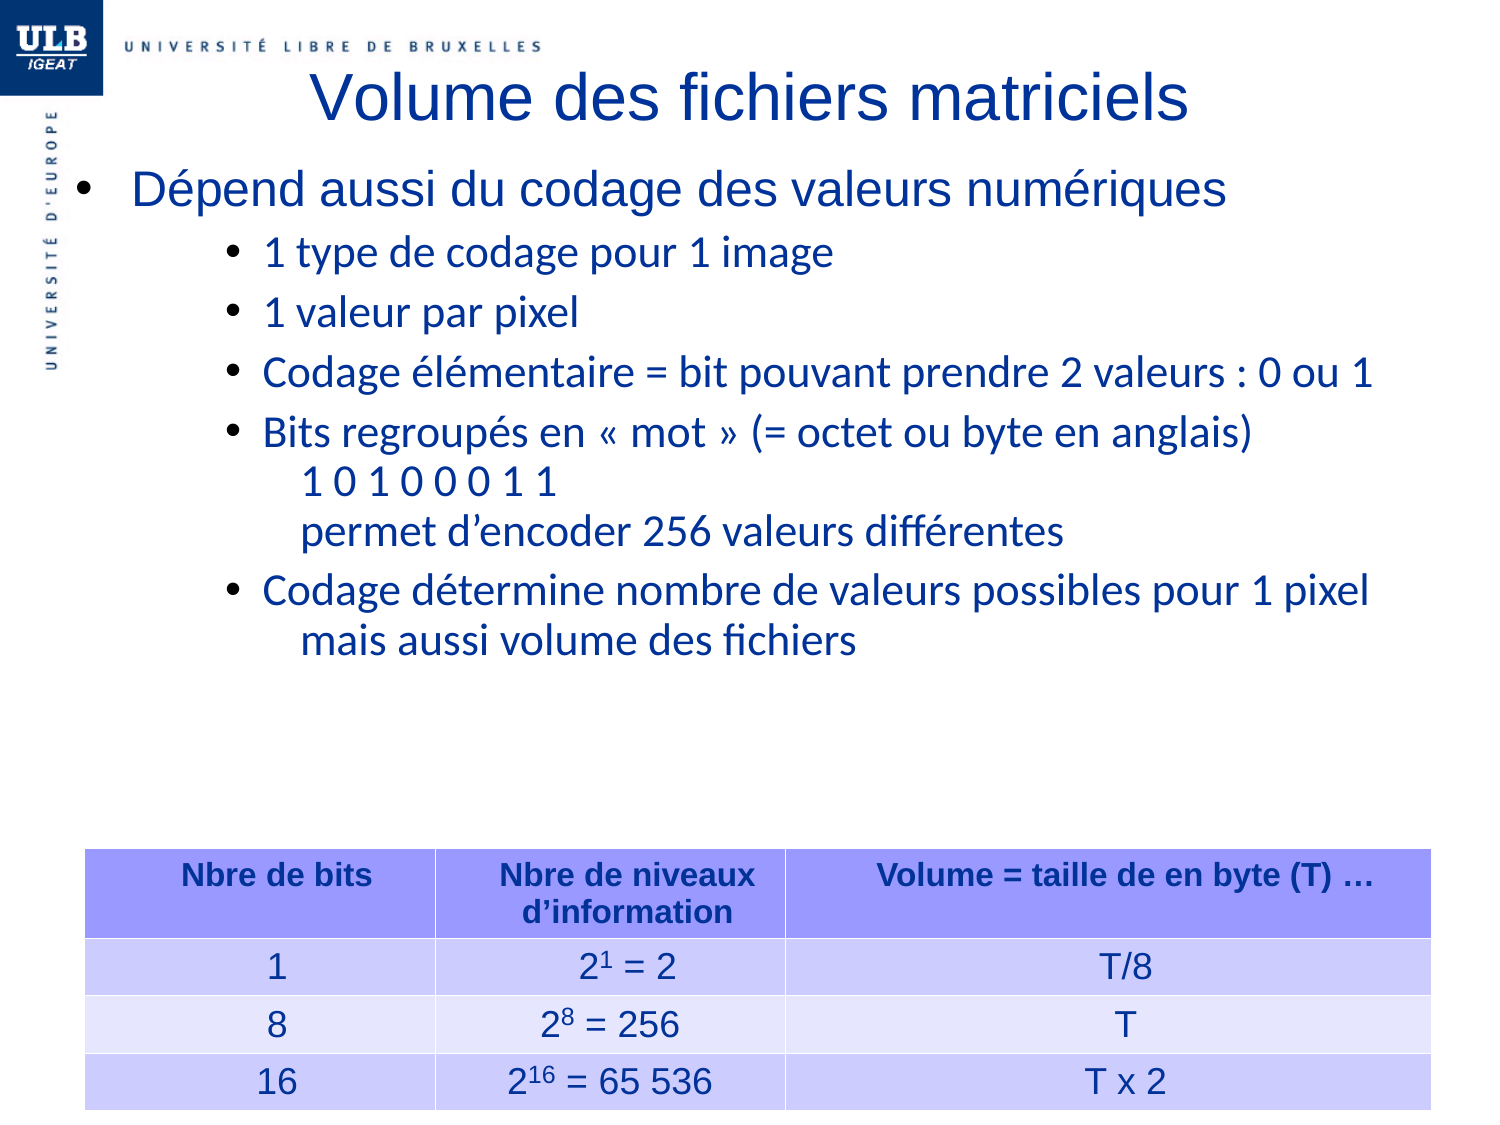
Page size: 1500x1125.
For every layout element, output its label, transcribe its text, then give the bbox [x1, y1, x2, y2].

table_header Nbre de niveaux d’information [436, 849, 785, 938]
table_cell 28 = 256 [436, 996, 785, 1053]
table_cell 21 = 2 [436, 939, 785, 995]
picture [0, 0, 1500, 1125]
table_cell 216 = 65 536 [436, 1054, 785, 1110]
list Dépend aussi du codage des valeurs numériques 1 type de codage pour 1 image 1 valeur par pixel Codage élémentaire = bit pouvant prendre 2 valeurs : 0 ou 1 Bits regroupés en « mot » (= octet ou byte en anglais) 1 0 1 0 0 0 1 1 permet d’encoder 256 valeurs différentes Codage détermine nombre de valeurs possibles pour 1 pixel mais aussi volume des fichiers [75, 161, 1425, 827]
table_cell T x 2 [786, 1054, 1431, 1110]
table_cell 1 [85, 939, 435, 995]
table_header Nbre de bits [85, 849, 435, 938]
table_cell 16 [85, 1054, 435, 1110]
table_cell 8 [85, 996, 435, 1053]
table_header Volume = taille de en byte (T) … [786, 849, 1431, 938]
table_cell T/8 [786, 939, 1431, 995]
title Volume des fichiers matriciels [75, 56, 1425, 140]
table_cell T [786, 996, 1431, 1053]
